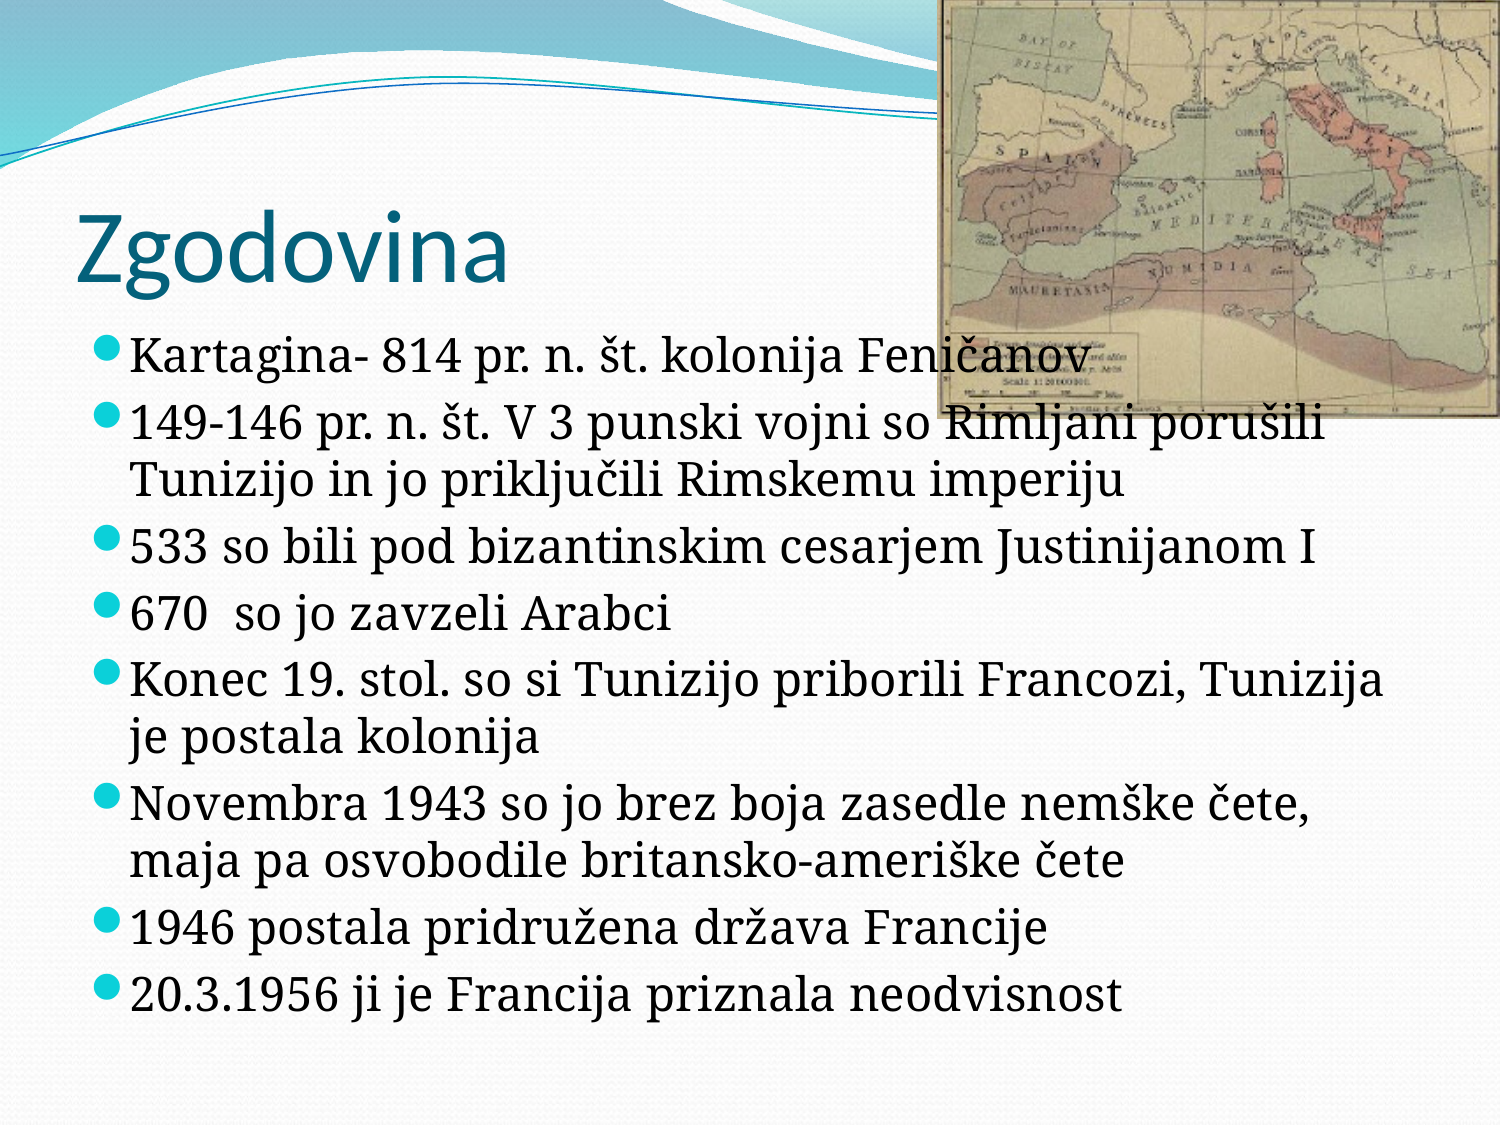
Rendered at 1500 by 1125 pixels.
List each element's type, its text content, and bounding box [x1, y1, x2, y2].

picture [0, 0, 1500, 1125]
picture [195, 85, 860, 115]
picture [24, 147, 49, 156]
title Zgodovina [75, 115, 1425, 304]
picture [176, 78, 582, 115]
list Kartagina- 814 pr. n. št. kolonija Feničanov 149-146 pr. n. št. V 3 punski vojni so Rimljani porušili Tunizijo in jo priključili Rimskemu imperiju 533 so bili pod bizantinskim cesarjem Justinijanom I 670 so jo zavzeli Arabci Konec 19. stol. so si Tunizijo priborili Francozi, Tunizija je postala kolonija Novembra 1943 so jo brez boja zasedle nemške čete, maja pa osvobodile britansko-ameriške čete 1946 postala pridružena država Francije 20.3.1956 ji je Francija priznala neodvisnost [75, 317, 1425, 1038]
